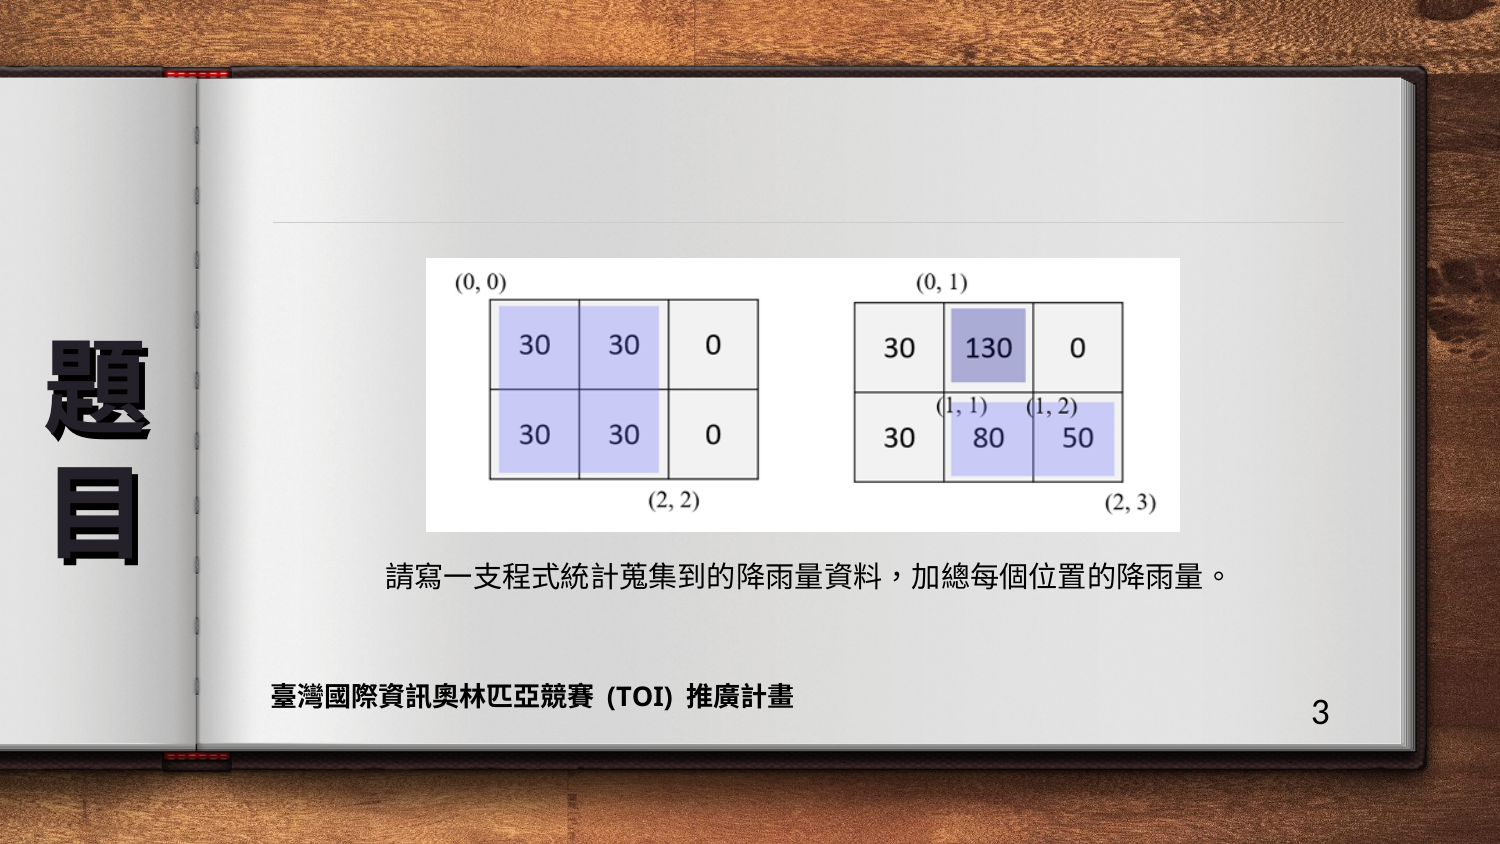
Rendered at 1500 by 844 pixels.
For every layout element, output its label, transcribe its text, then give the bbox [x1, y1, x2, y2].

title 題 目 [28, 306, 210, 552]
text_box [1295, 672, 1386, 737]
text_box 請寫一支程式統計蒐集到的降雨量資料，加總每個位置的降雨量。 [312, 551, 1360, 601]
picture [426, 258, 1180, 532]
